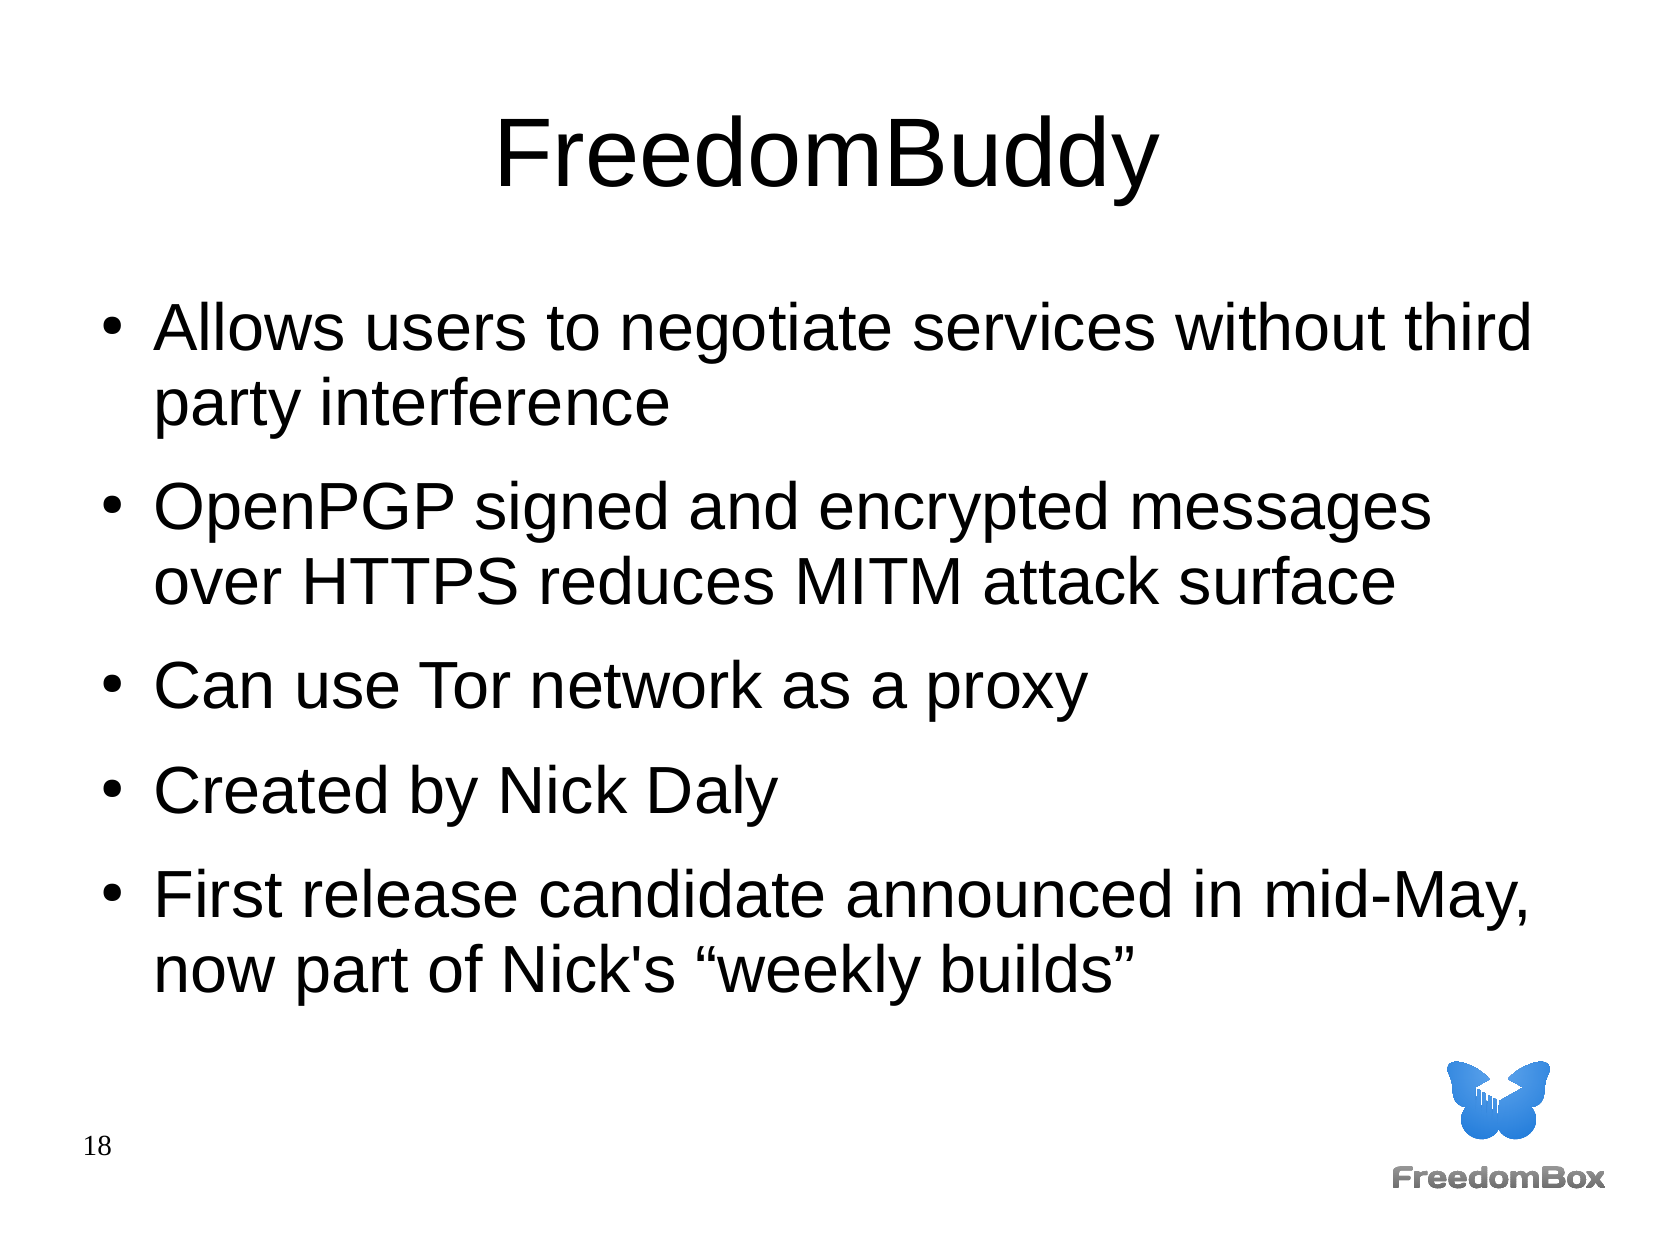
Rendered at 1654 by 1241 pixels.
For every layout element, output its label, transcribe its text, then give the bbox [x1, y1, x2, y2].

title FreedomBuddy [82, 49, 1571, 257]
list Allows users to negotiate services without third party interference OpenPGP signed and encrypted messages over HTTPS reduces MITM attack surface Can use Tor network as a proxy Created by Nick Daly First release candidate announced in mid-May, now part of Nick's “weekly builds” [82, 290, 1571, 1010]
